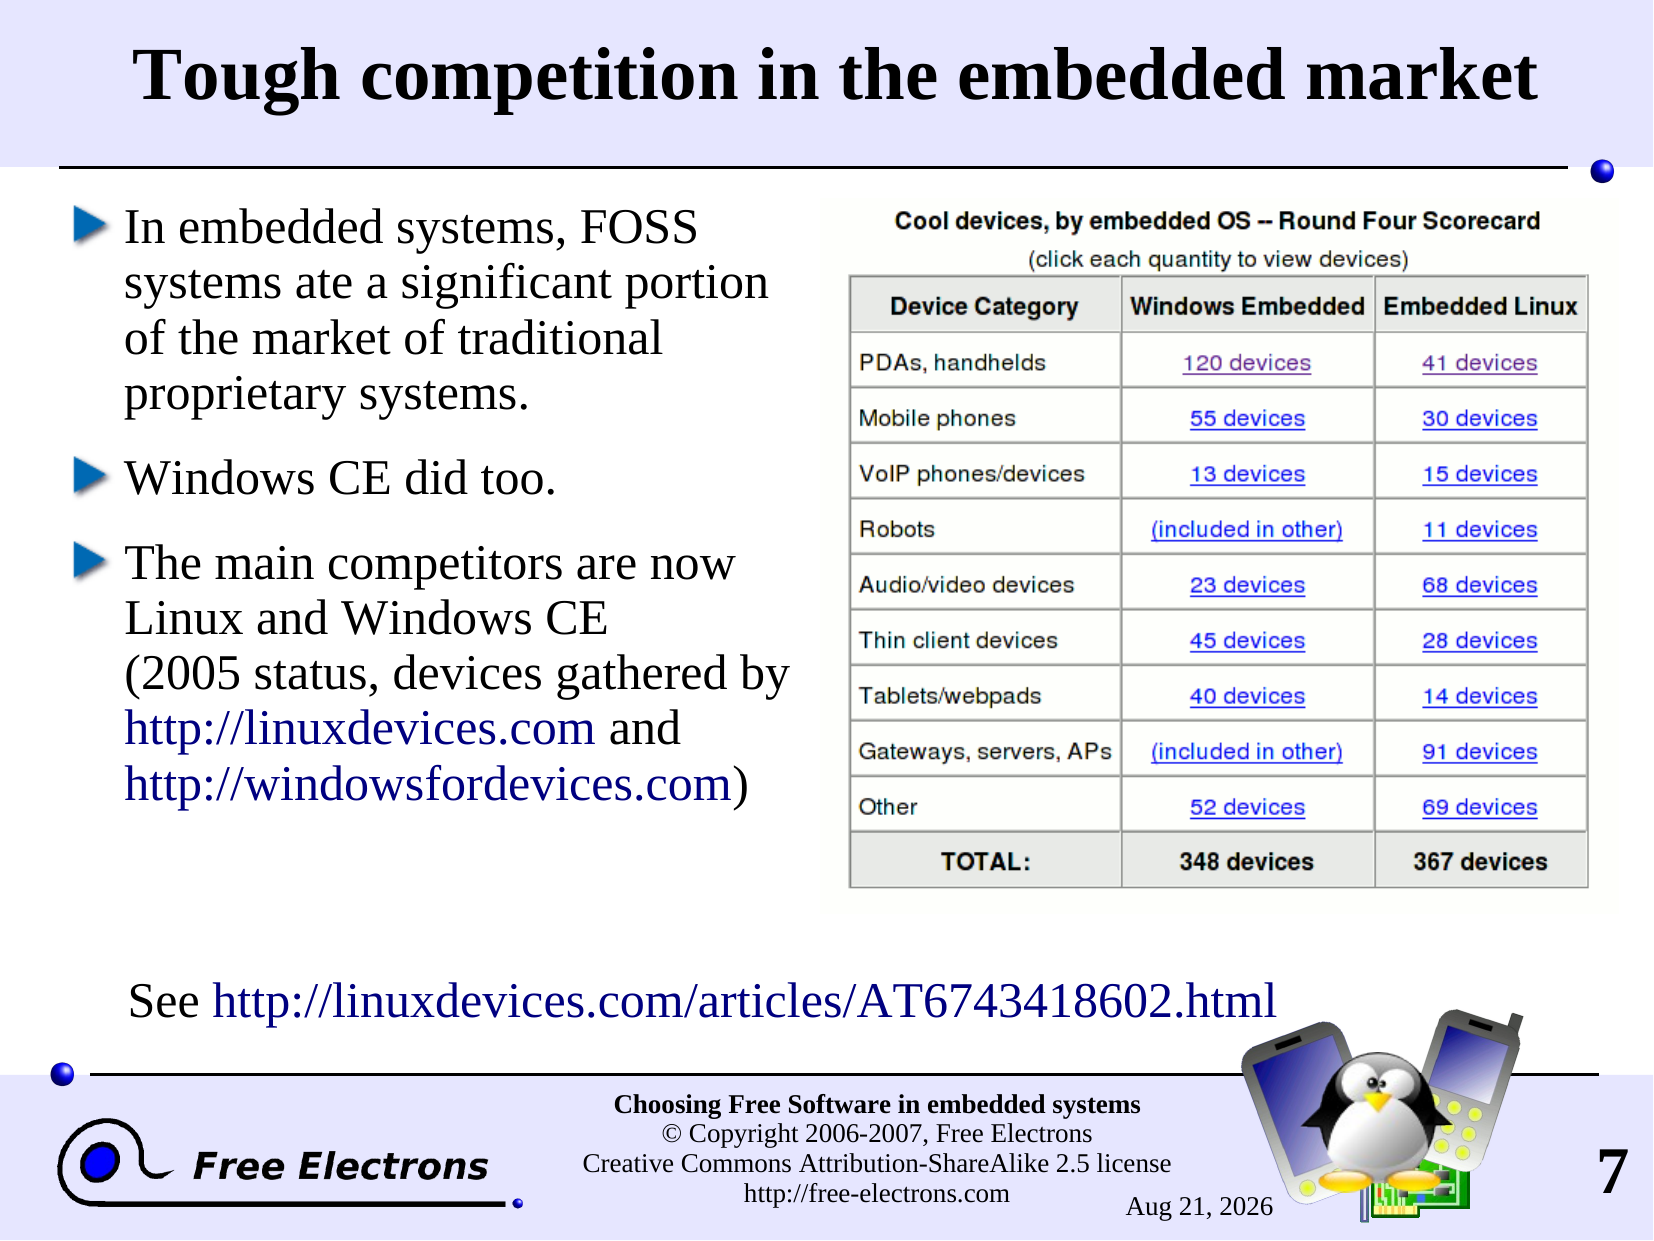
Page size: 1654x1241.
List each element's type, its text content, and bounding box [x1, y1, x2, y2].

picture [820, 198, 1619, 914]
title Tough competition in the embedded market [33, 25, 1604, 124]
text_box See http://linuxdevices.com/articles/AT6743418602.html [127, 973, 1280, 1034]
picture [1225, 983, 1538, 1240]
picture [50, 1107, 527, 1216]
list In embedded systems, FOSS systems ate a significant portion of the market of traditional proprietary systems. Windows CE did too. The main competitors are now Linux and Windows CE (2005 status, devices gathered by http://linuxdevices.com and http://windowsfordevices.com) [53, 199, 820, 1049]
